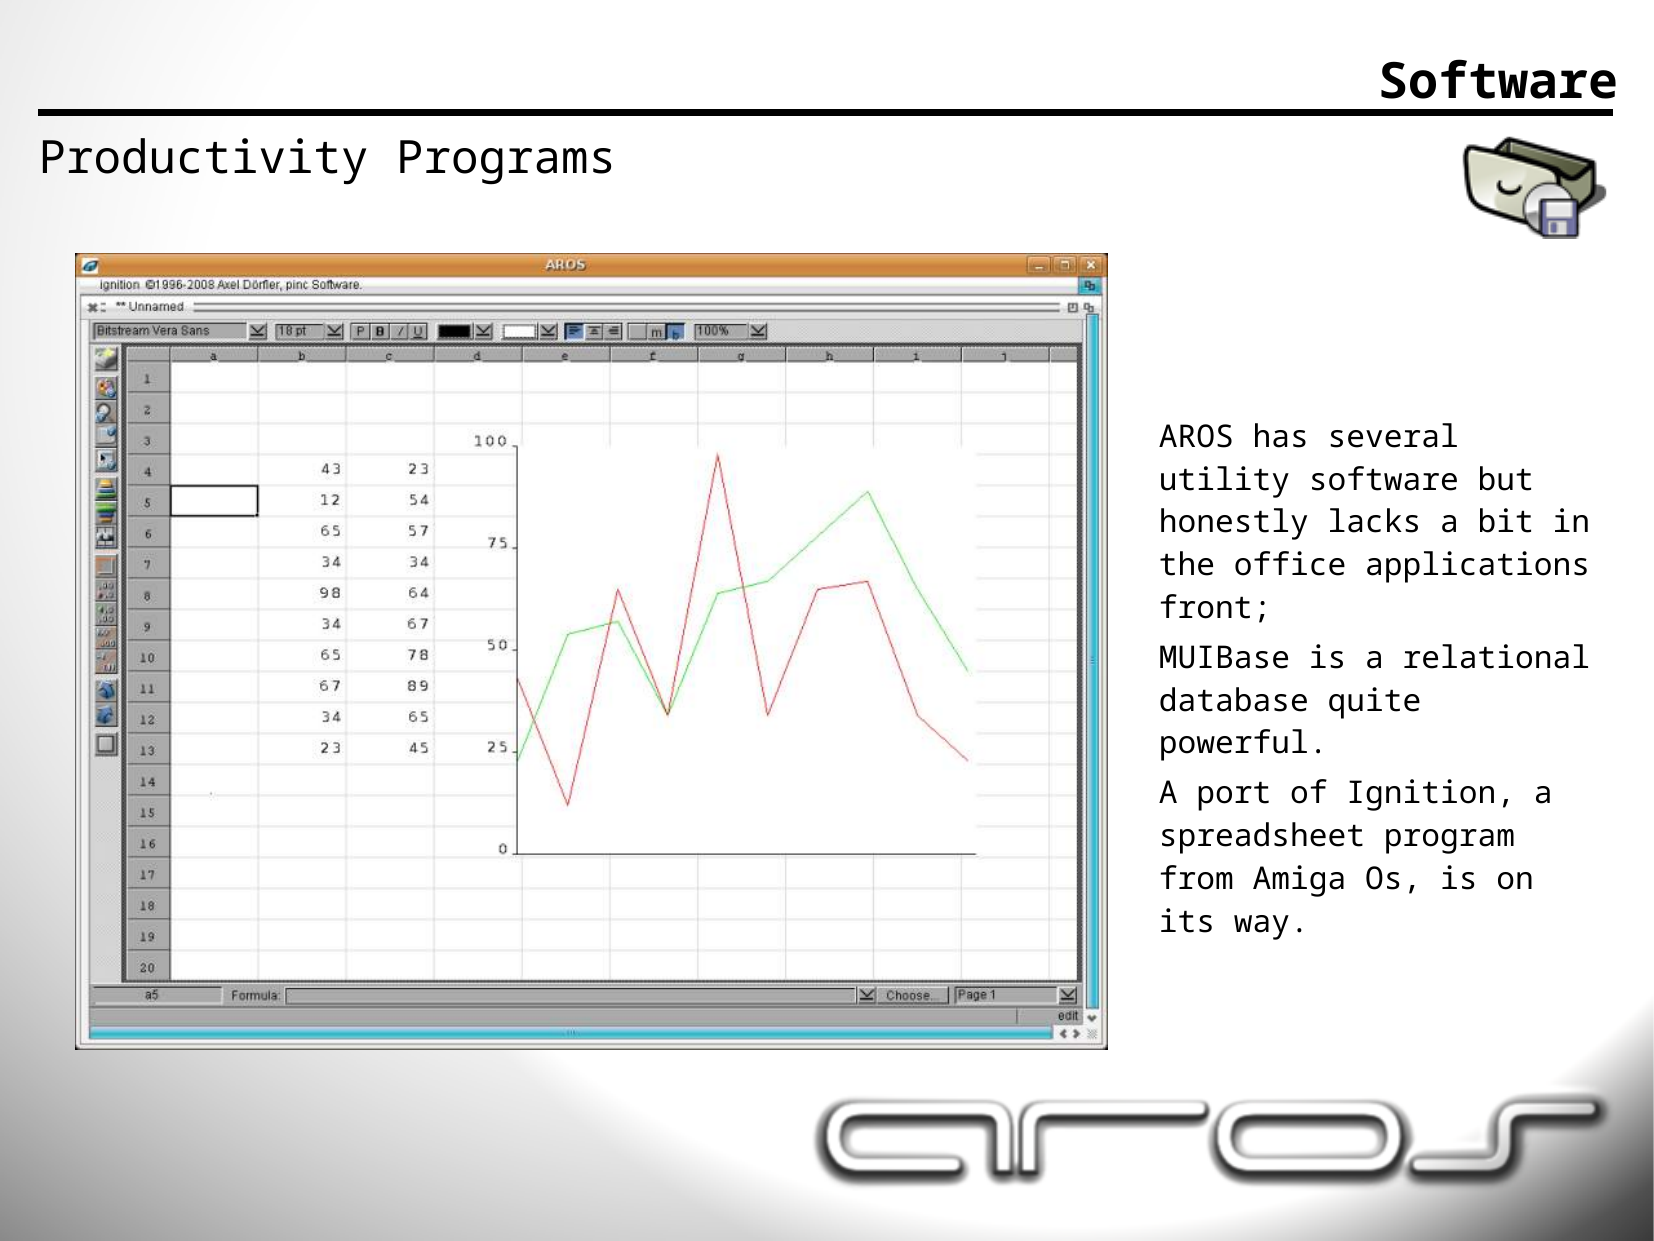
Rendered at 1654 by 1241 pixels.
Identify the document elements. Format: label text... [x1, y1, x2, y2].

text_box AROS has several utility software but honestly lacks a bit in the office applications front; MUIBase is a relational database quite powerful. A port of Ignition, a spreadsheet program from Amiga Os, is on its way. [1144, 406, 1620, 1032]
picture [0, 0, 1654, 1241]
text_box Productivity Programs [23, 116, 632, 178]
text_box Software [1363, 37, 1637, 103]
